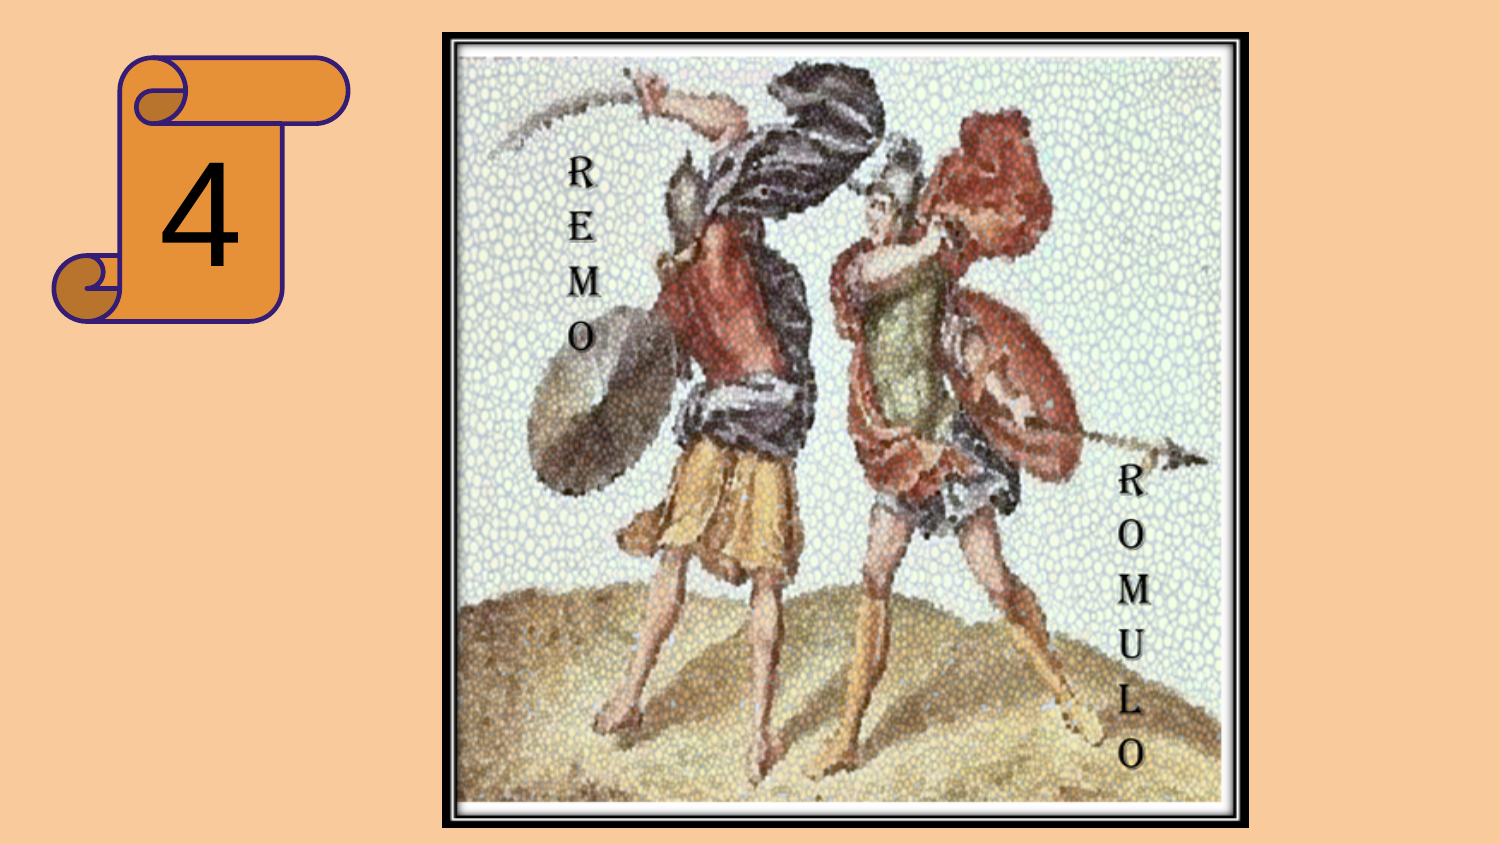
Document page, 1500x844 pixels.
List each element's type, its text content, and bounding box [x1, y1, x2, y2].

picture [442, 32, 1249, 828]
text_box 4 [91, 57, 349, 322]
